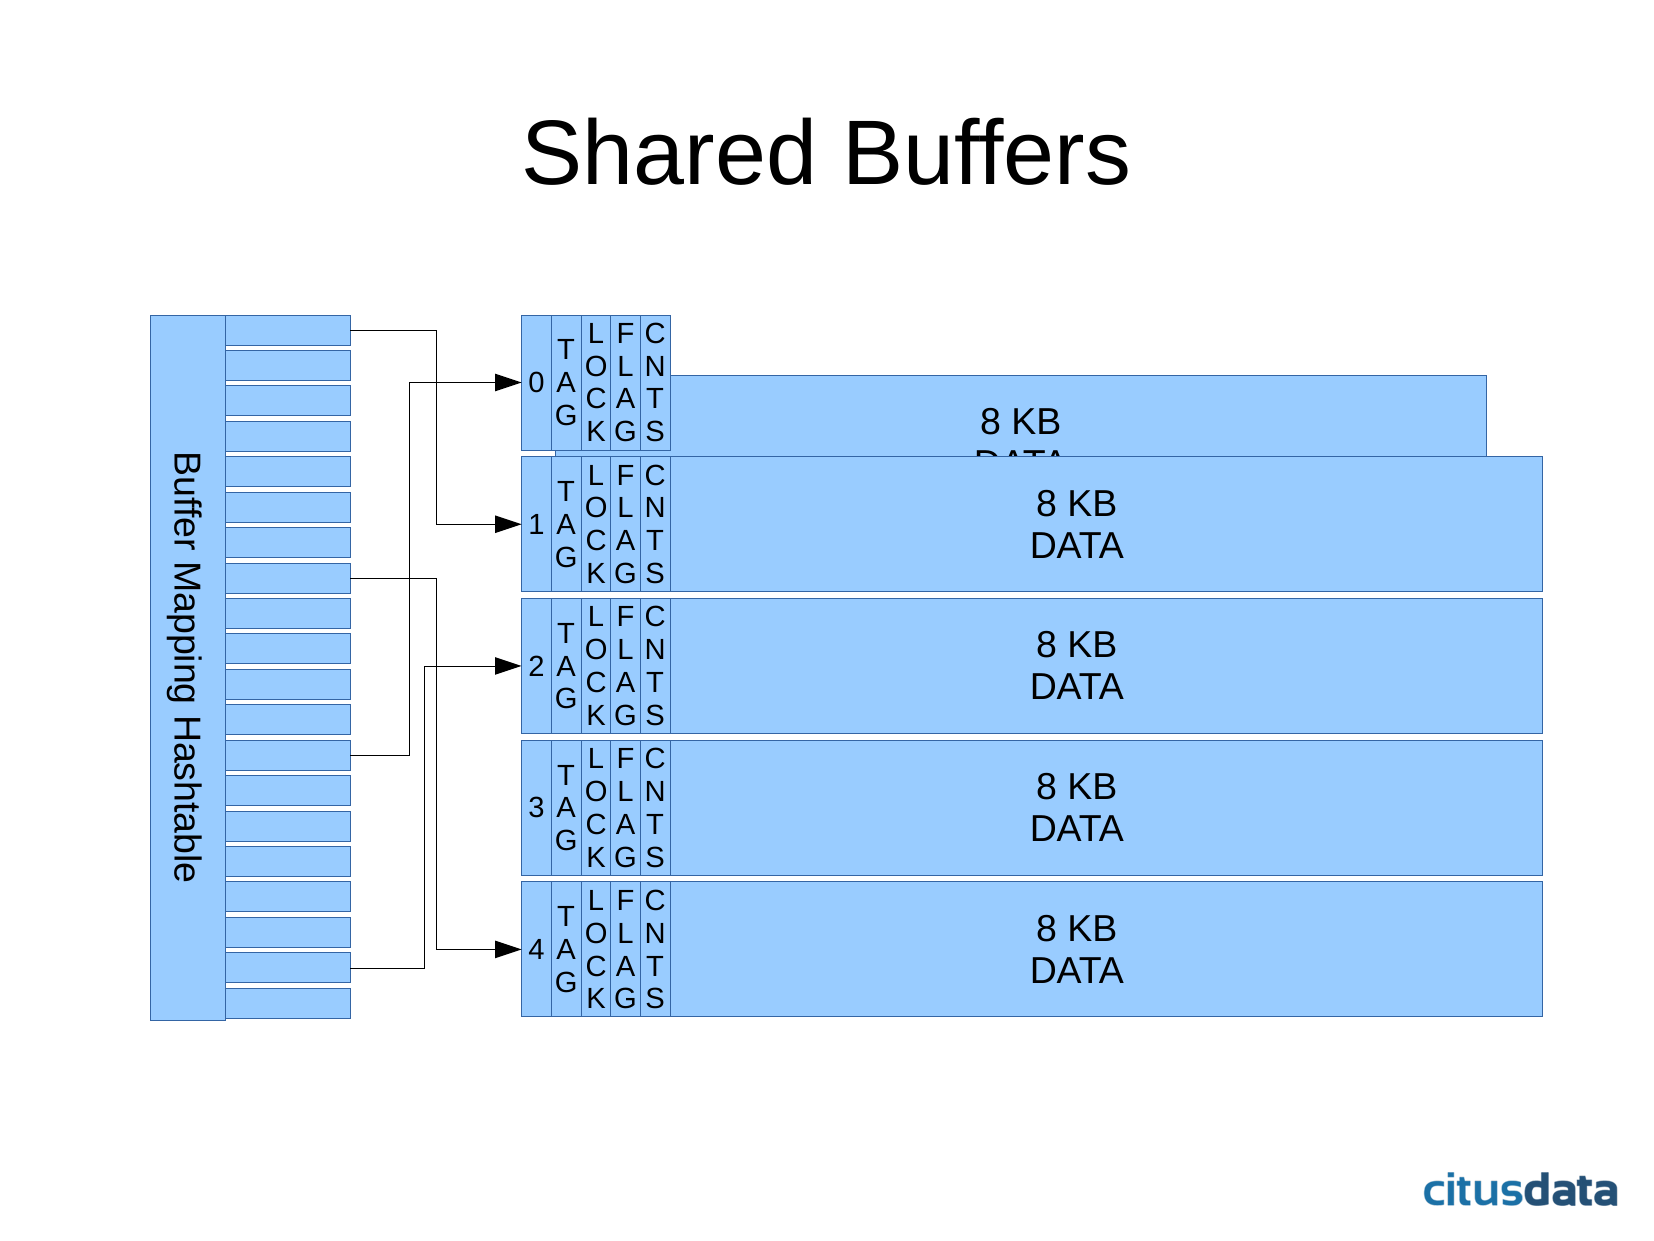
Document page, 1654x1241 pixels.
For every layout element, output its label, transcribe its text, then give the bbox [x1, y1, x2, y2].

text_box F L A G [610, 881, 640, 1017]
text_box T A G [552, 598, 581, 734]
text_box [225, 563, 351, 594]
text_box L O C K [581, 456, 610, 592]
text_box T A G [552, 456, 581, 592]
text_box [225, 704, 351, 735]
text_box [225, 456, 351, 487]
text_box 8 KB DATA [671, 881, 1543, 1017]
text_box [225, 315, 351, 346]
text_box 8 KB DATA [671, 740, 1543, 876]
text_box L O C K [581, 598, 610, 734]
text_box F L A G [610, 456, 640, 592]
text_box L O C K [581, 881, 610, 1017]
text_box C N T S [640, 881, 671, 1017]
text_box 2 [521, 598, 552, 734]
text_box [225, 527, 351, 558]
text_box 1 [521, 456, 552, 592]
text_box C N T S [640, 456, 671, 592]
text_box [225, 881, 351, 912]
text_box [225, 633, 351, 664]
text_box [225, 952, 351, 983]
text_box 3 [521, 740, 552, 876]
text_box 8 KB DATA [671, 598, 1543, 734]
picture [1420, 1167, 1622, 1209]
text_box T A G [552, 881, 581, 1017]
text_box 8 KB DATA [555, 375, 1487, 456]
title Shared Buffers [82, 49, 1571, 257]
text_box L O C K [581, 740, 610, 876]
text_box [225, 775, 351, 806]
text_box 8 KB DATA [671, 456, 1543, 592]
text_box [225, 421, 351, 452]
text_box F L A G [610, 315, 640, 451]
text_box [225, 988, 351, 1019]
text_box 4 [521, 881, 552, 1017]
text_box [225, 846, 351, 877]
text_box [225, 917, 351, 948]
text_box [225, 598, 351, 629]
text_box [225, 669, 351, 700]
text_box T A G [552, 740, 581, 876]
text_box [225, 385, 351, 416]
text_box Buffer Mapping Hashtable [150, 315, 226, 1021]
text_box F L A G [610, 598, 640, 734]
text_box [225, 492, 351, 523]
text_box L O C K [581, 315, 610, 451]
text_box F L A G [610, 740, 640, 876]
text_box 0 [521, 315, 552, 451]
text_box C N T S [640, 598, 671, 734]
text_box [225, 350, 351, 381]
text_box T A G [552, 315, 581, 451]
text_box C N T S [640, 315, 671, 451]
text_box [225, 811, 351, 842]
text_box C N T S [640, 740, 671, 876]
text_box [225, 740, 351, 771]
